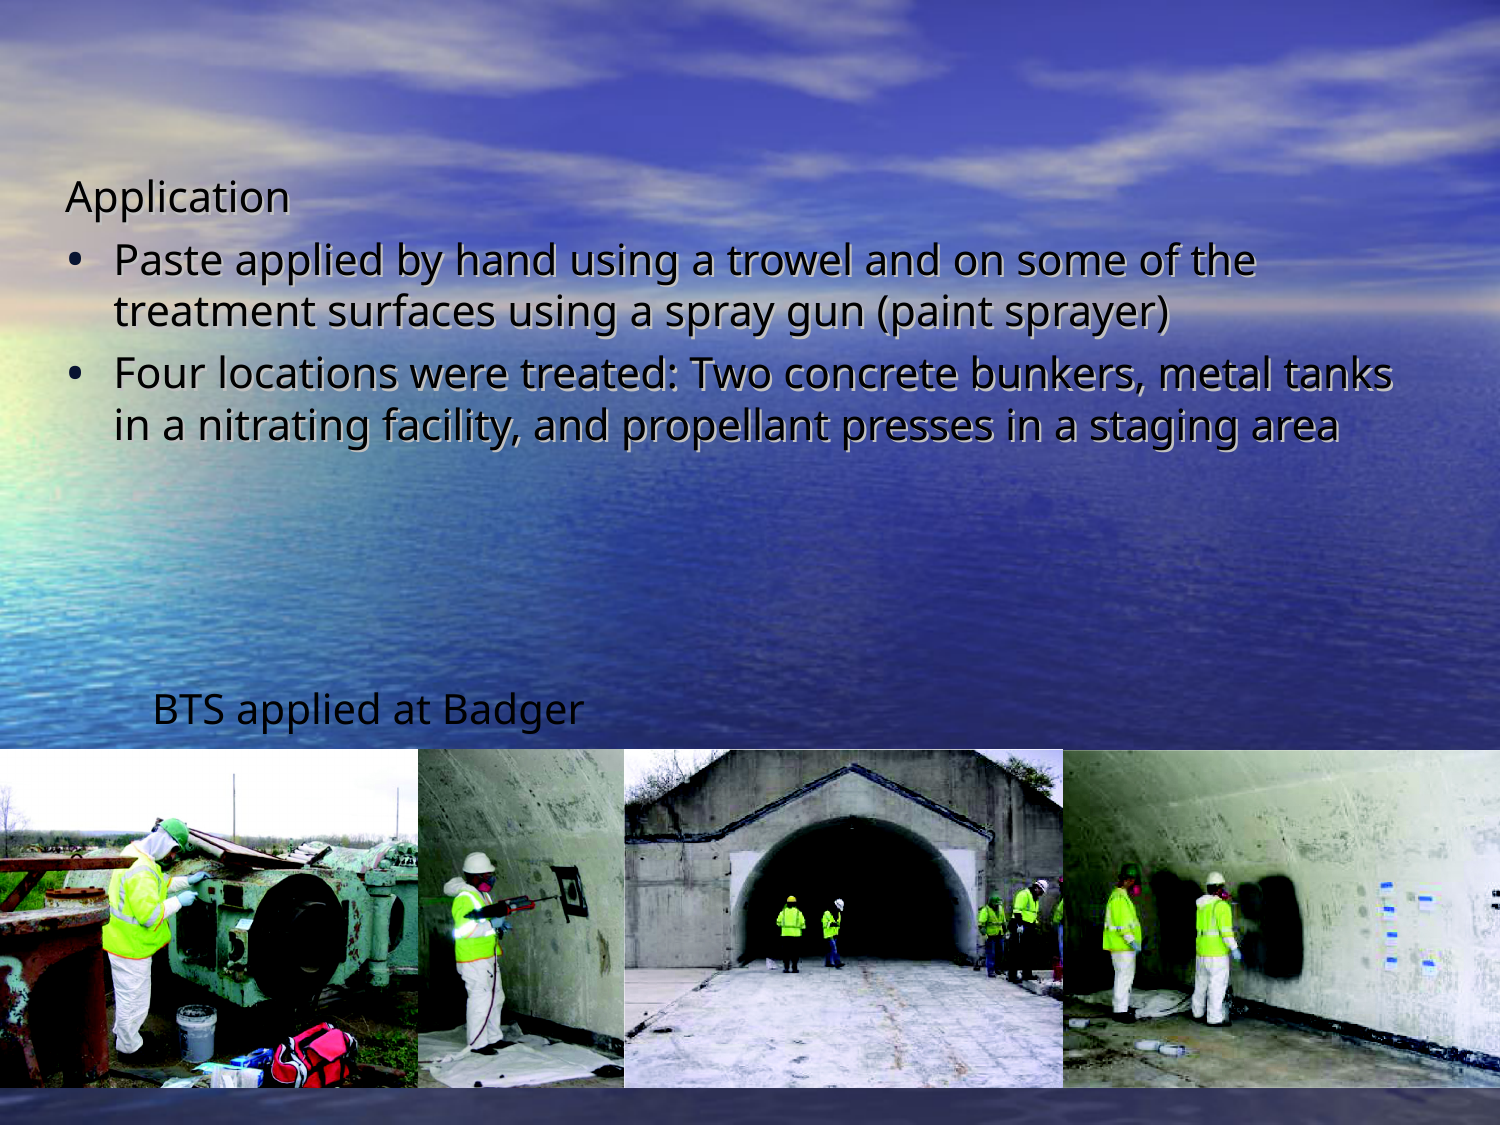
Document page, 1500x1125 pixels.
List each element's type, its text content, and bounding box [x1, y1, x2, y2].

picture [0, 0, 1500, 1125]
list Application Paste applied by hand using a trowel and on some of the treatment surfaces using a spray gun (paint sprayer) Four locations were treated: Two concrete bunkers, metal tanks in a nitrating facility, and propellant presses in a staging area [49, 162, 1425, 463]
text_box BTS applied at Badger [137, 675, 925, 741]
